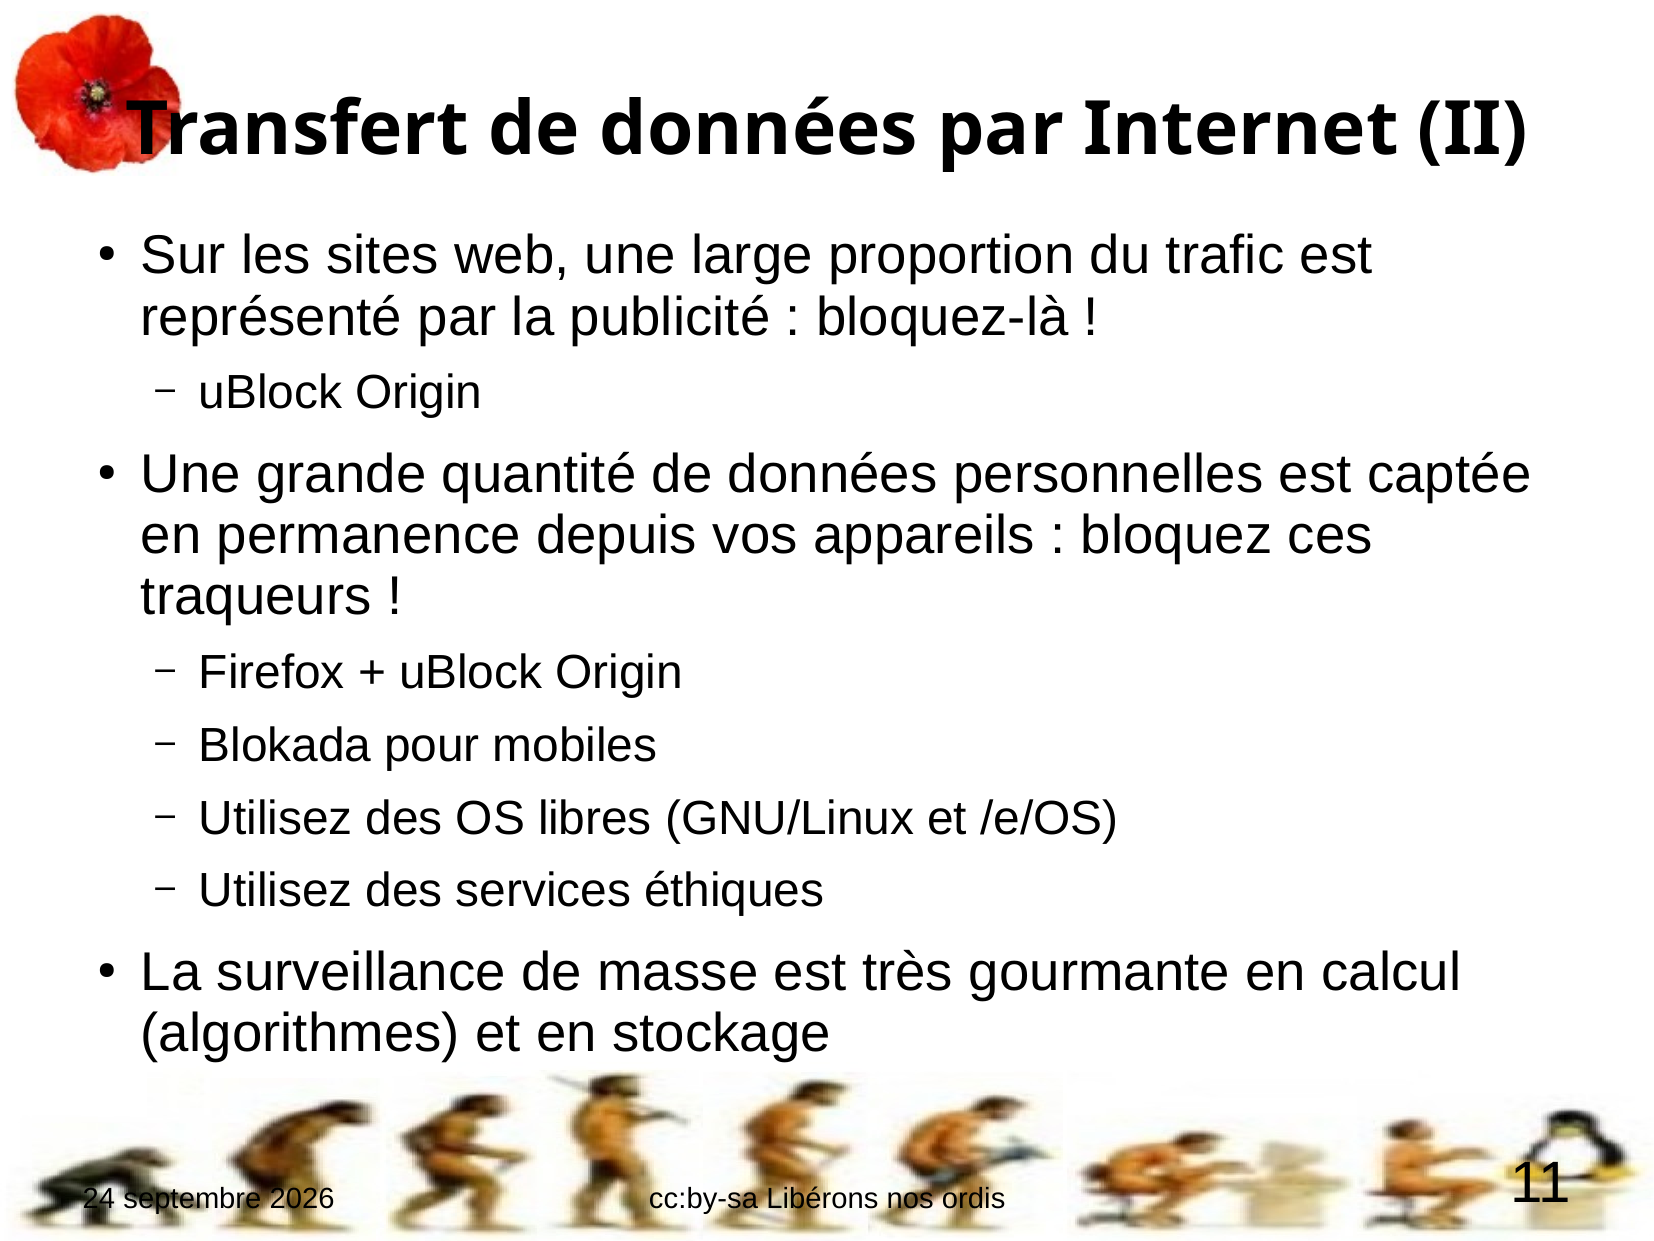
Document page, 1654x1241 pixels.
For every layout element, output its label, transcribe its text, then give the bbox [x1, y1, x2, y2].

list Sur les sites web, une large proportion du trafic est représenté par la publicité : bloquez-là ! uBlock Origin Une grande quantité de données personnelles est captée en permanence depuis vos appareils : bloquez ces traqueurs ! Firefox + uBlock Origin Blokada pour mobiles Utilisez des OS libres (GNU/Linux et /e/OS) Utilisez des services éthiques La surveillance de masse est très gourmante en calcul (algorithmes) et en stockage [82, 224, 1571, 1063]
picture [11, 11, 185, 176]
picture [0, 1062, 1654, 1241]
title Transfert de données par Internet (II) [82, 49, 1571, 201]
